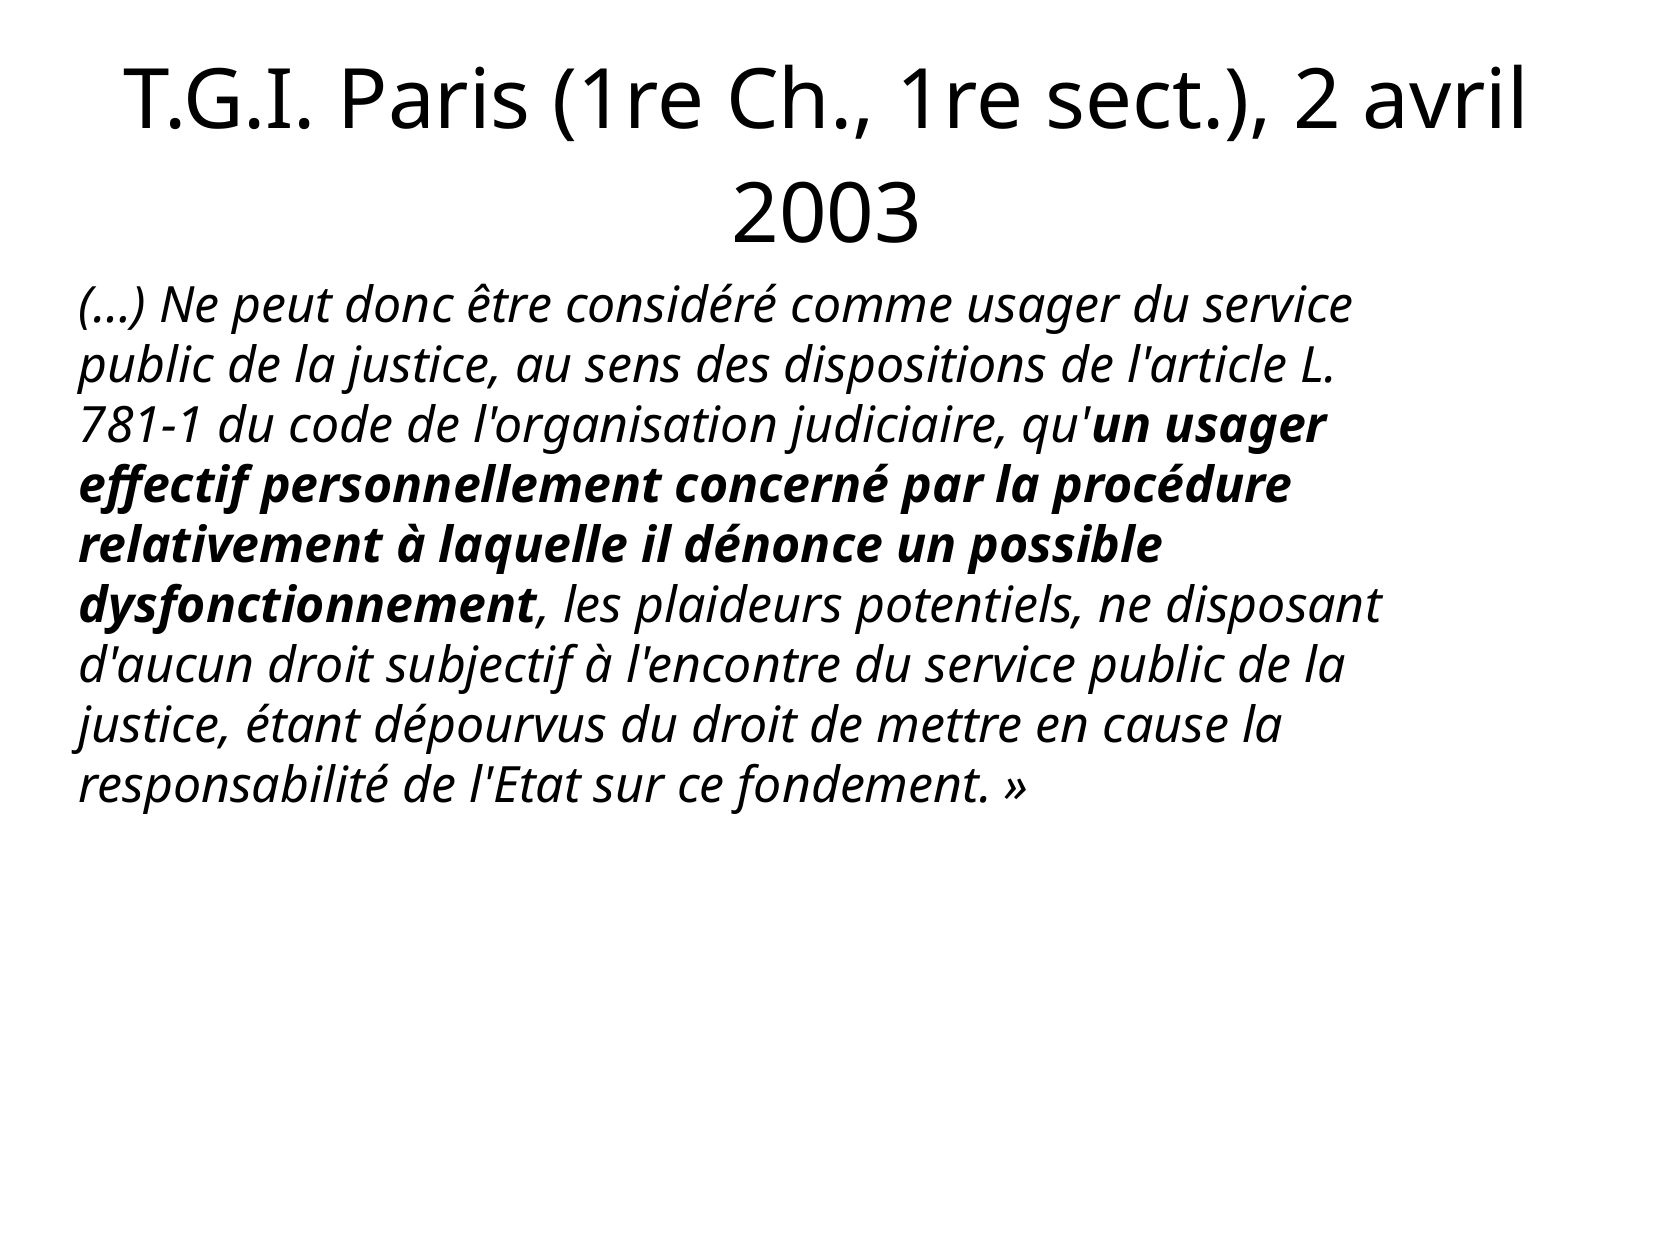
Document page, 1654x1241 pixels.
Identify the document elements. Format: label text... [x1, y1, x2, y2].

title T.G.I. Paris (1re Ch., 1re sect.), 2 avril 2003 [82, 49, 1571, 257]
text_box (…) Ne peut donc être considéré comme usager du service public de la justice, au sens des dispositions de l'article L. 781-1 du code de l'organisation judiciaire, qu'un usager effectif personnellement concerné par la procédure relativement à laquelle il dénonce un possible dysfonctionnement, les plaideurs potentiels, ne disposant d'aucun droit subjectif à l'encontre du service public de la justice, étant dépourvus du droit de mettre en cause la responsabilité de l'Etat sur ce fondement. » [63, 264, 1453, 1120]
